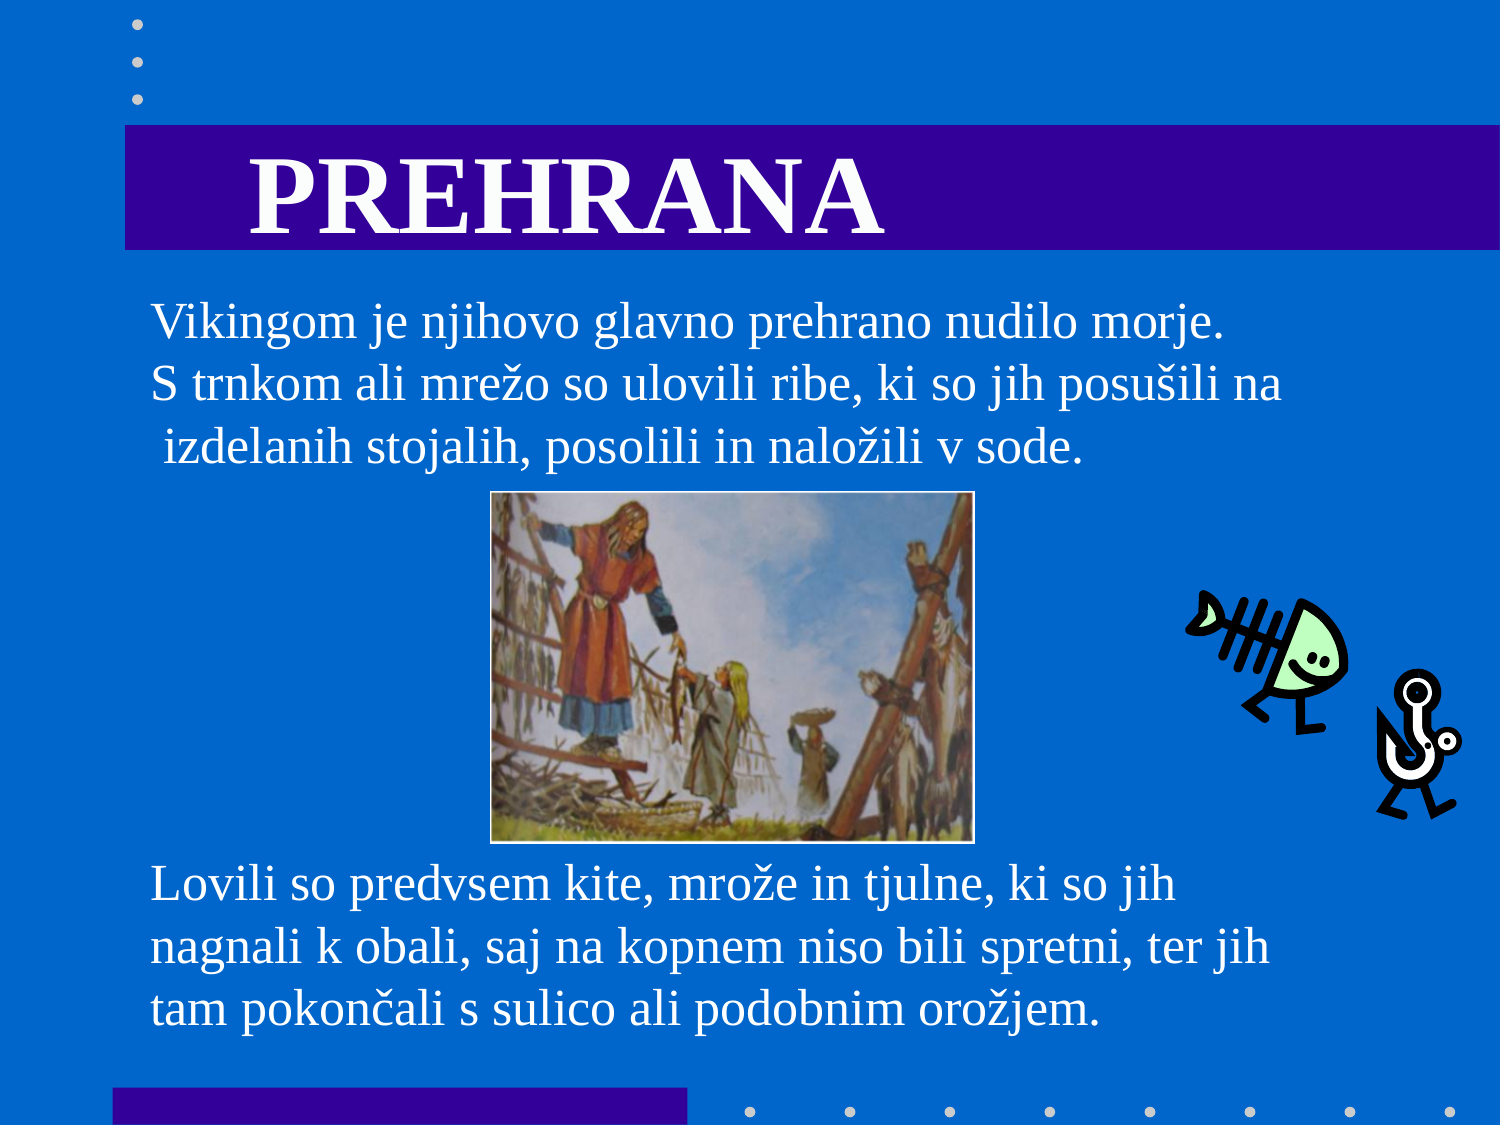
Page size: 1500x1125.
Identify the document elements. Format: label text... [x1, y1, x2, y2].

text_box Vikingom je njihovo glavno prehrano nudilo morje. S trnkom ali mrežo so ulovili ribe, ki so jih posušili na izdelanih stojalih, posolili in naložili v sode. Lovili so predvsem kite, mrože in tjulne, ki so jih nagnali k obali, saj na kopnem niso bili spretni, ter jih tam pokončali s sulico ali podobnim orožjem. [135, 278, 1353, 1044]
text_box PREHRANA [233, 113, 901, 264]
picture [1376, 668, 1462, 821]
picture [1163, 562, 1368, 746]
picture [490, 491, 975, 844]
